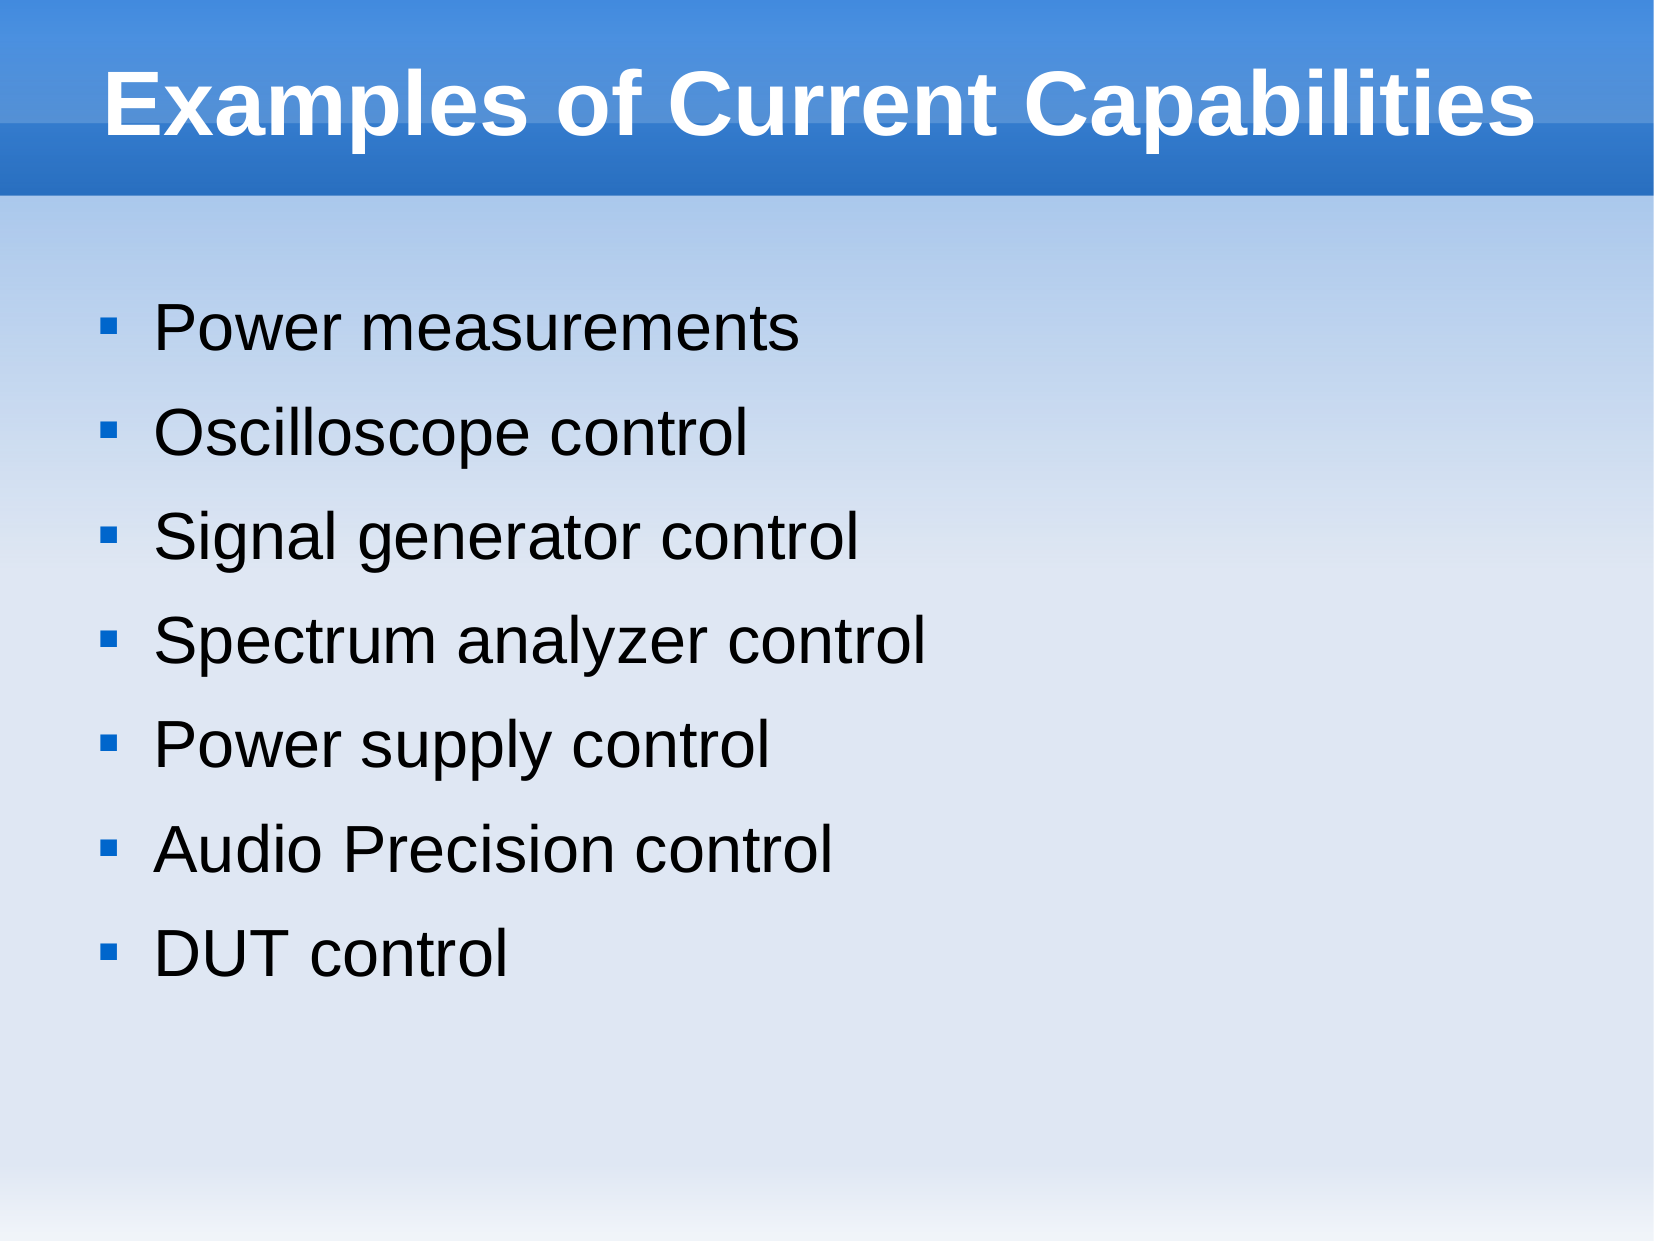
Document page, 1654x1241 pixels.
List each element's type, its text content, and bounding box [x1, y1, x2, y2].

picture [0, 0, 1654, 1241]
list Power measurements Oscilloscope control Signal generator control Spectrum analyzer control Power supply control Audio Precision control DUT control [82, 290, 1571, 1109]
title Examples of Current Capabilities [76, 0, 1565, 208]
